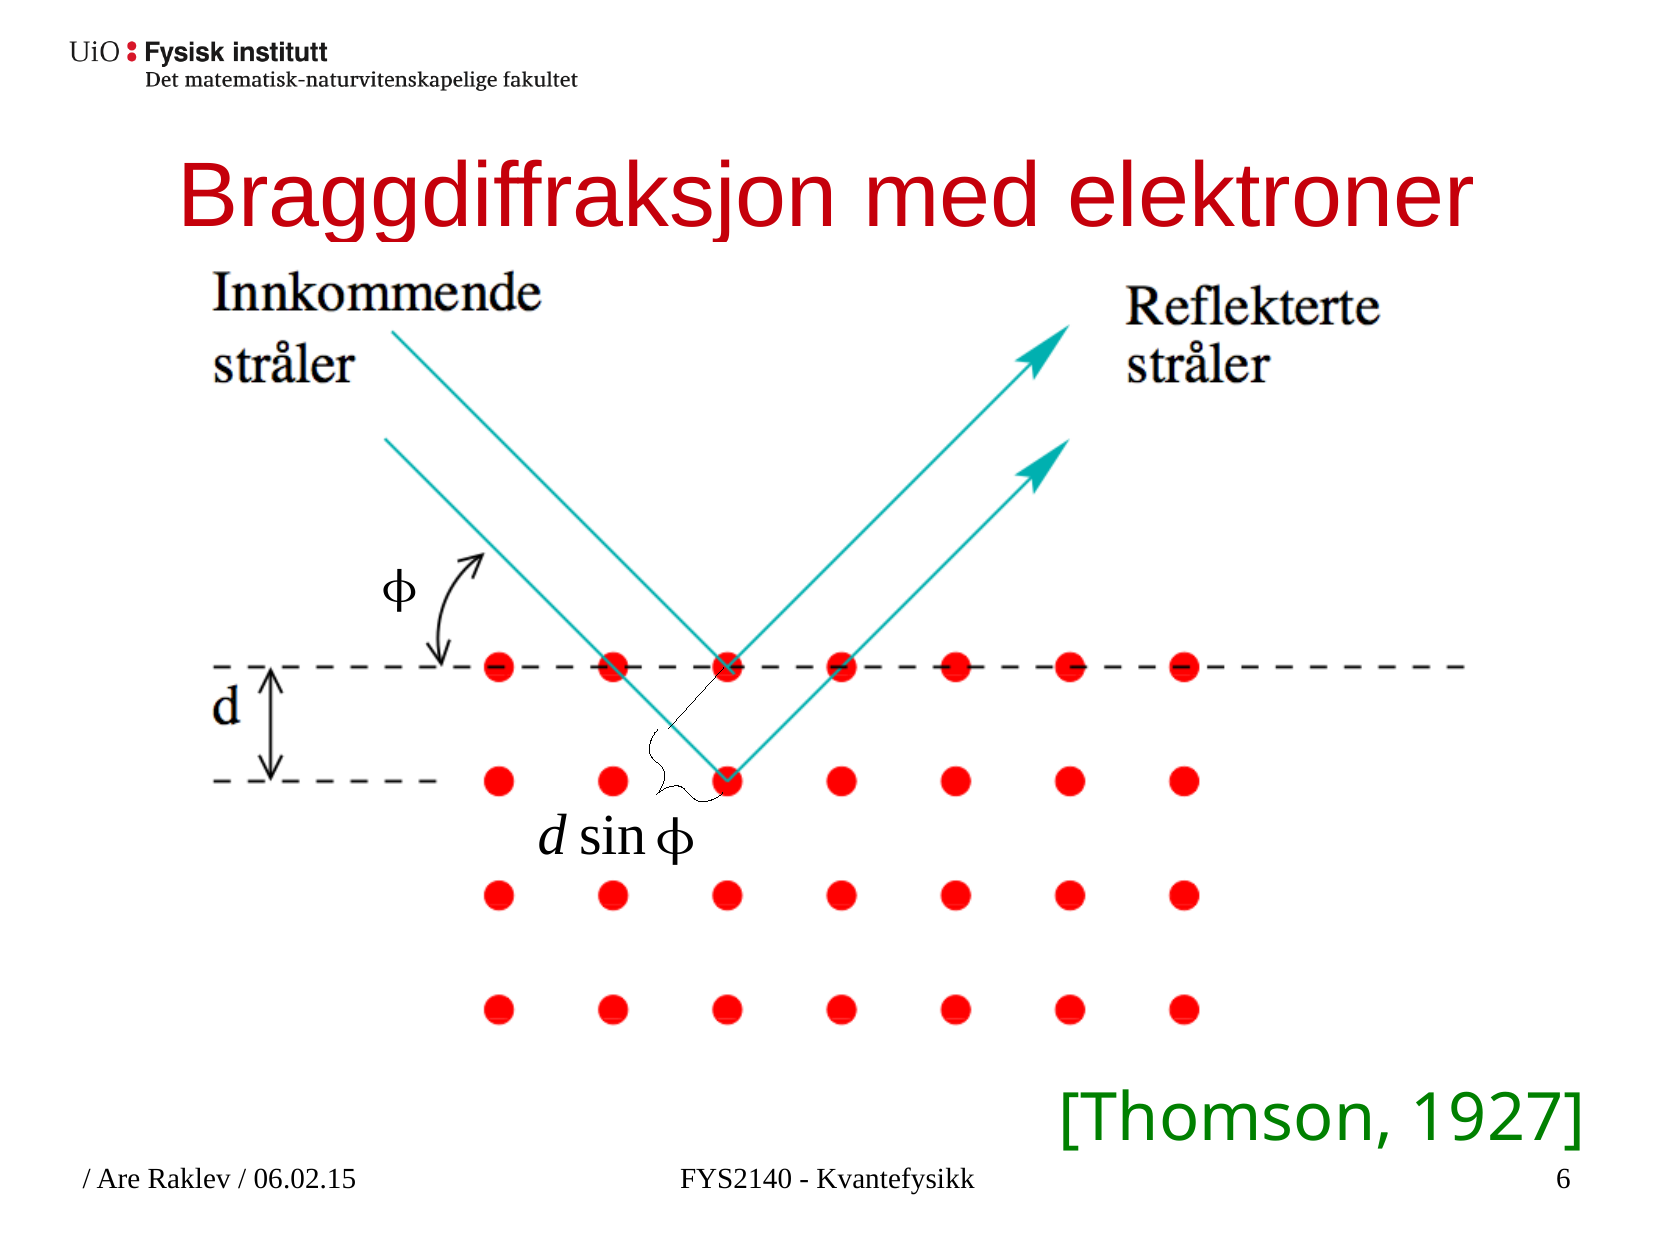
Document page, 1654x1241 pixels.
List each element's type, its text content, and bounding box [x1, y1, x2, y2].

picture [186, 242, 1501, 1101]
chart [529, 800, 703, 873]
picture [68, 37, 581, 93]
text_box [357, 551, 430, 625]
chart [374, 554, 424, 619]
title Braggdiffraksjon med elektroner [82, 90, 1571, 298]
text_box [Thomson, 1927] [1020, 1061, 1575, 1151]
